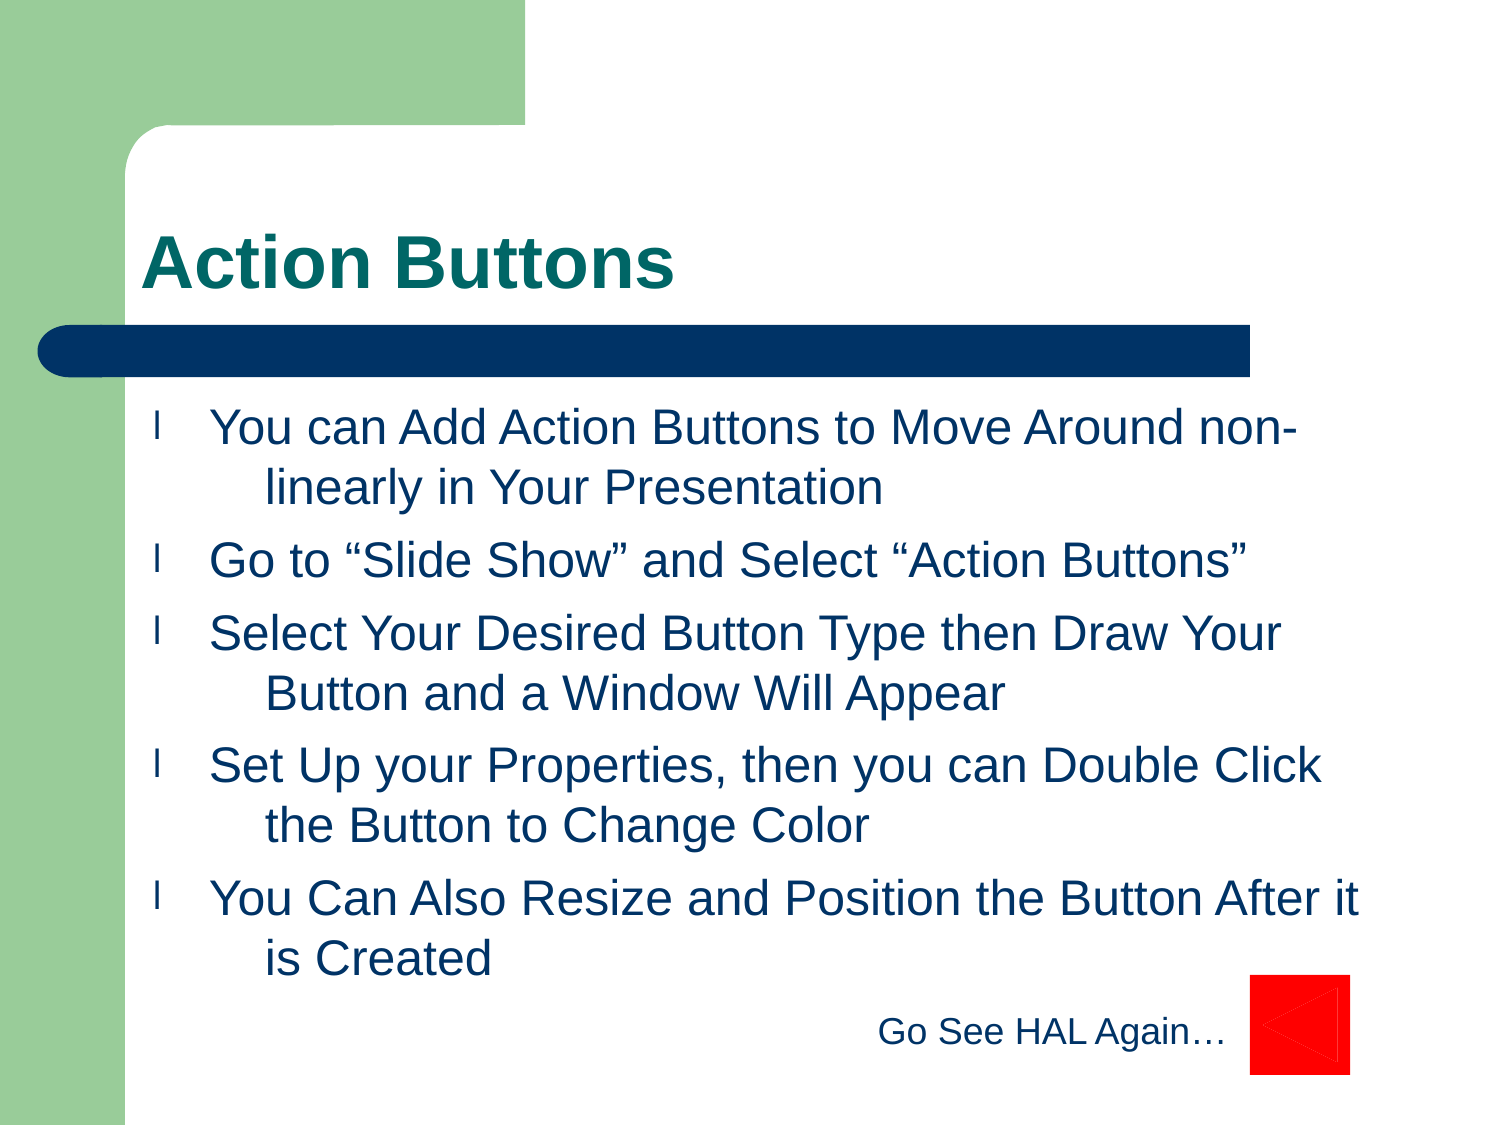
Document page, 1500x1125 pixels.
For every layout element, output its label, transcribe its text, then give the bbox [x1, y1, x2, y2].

list You can Add Action Buttons to Move Around non-linearly in Your Presentation Go to “Slide Show” and Select “Action Buttons” Select Your Desired Button Type then Draw Your Button and a Window Will Appear Set Up your Properties, then you can Double Click the Button to Change Color You Can Also Resize and Position the Button After it is Created [137, 387, 1400, 999]
text_box [1249, 974, 1351, 1075]
text_box Go See HAL Again… [862, 999, 1263, 1061]
title Action Buttons [125, 125, 1426, 313]
